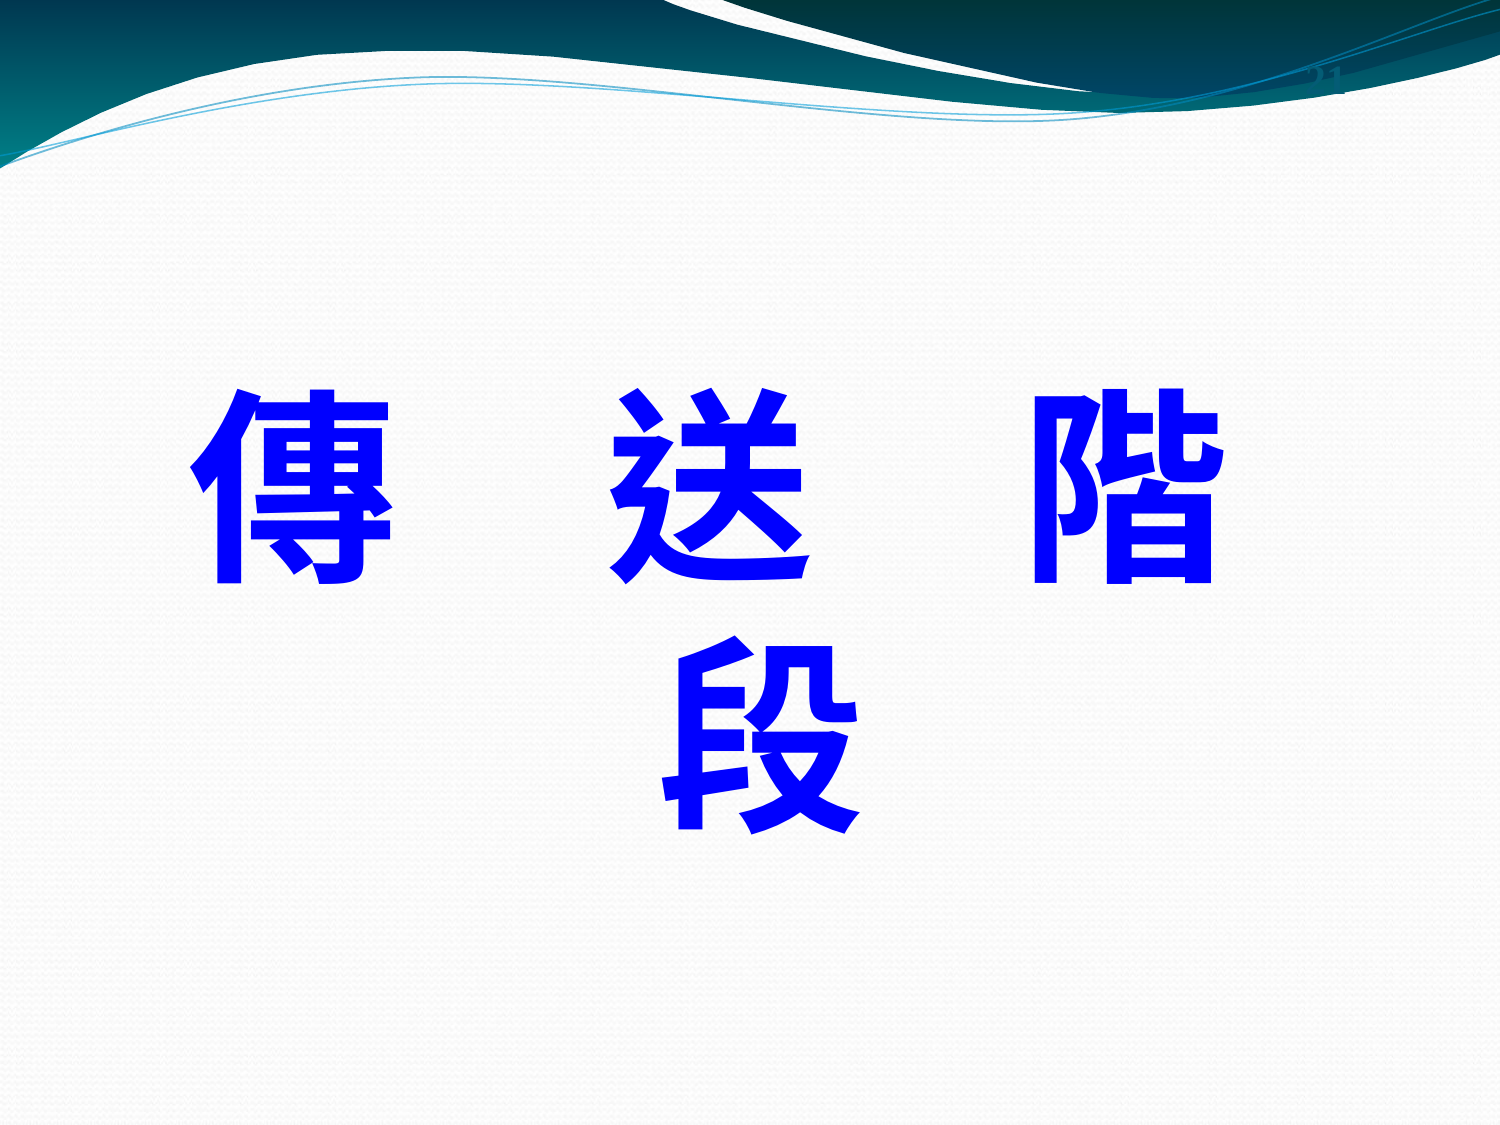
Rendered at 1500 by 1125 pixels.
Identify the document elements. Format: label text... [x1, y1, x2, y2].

text_box 傳 送 階 段 [159, 350, 1365, 616]
text_box [1305, 42, 1431, 103]
